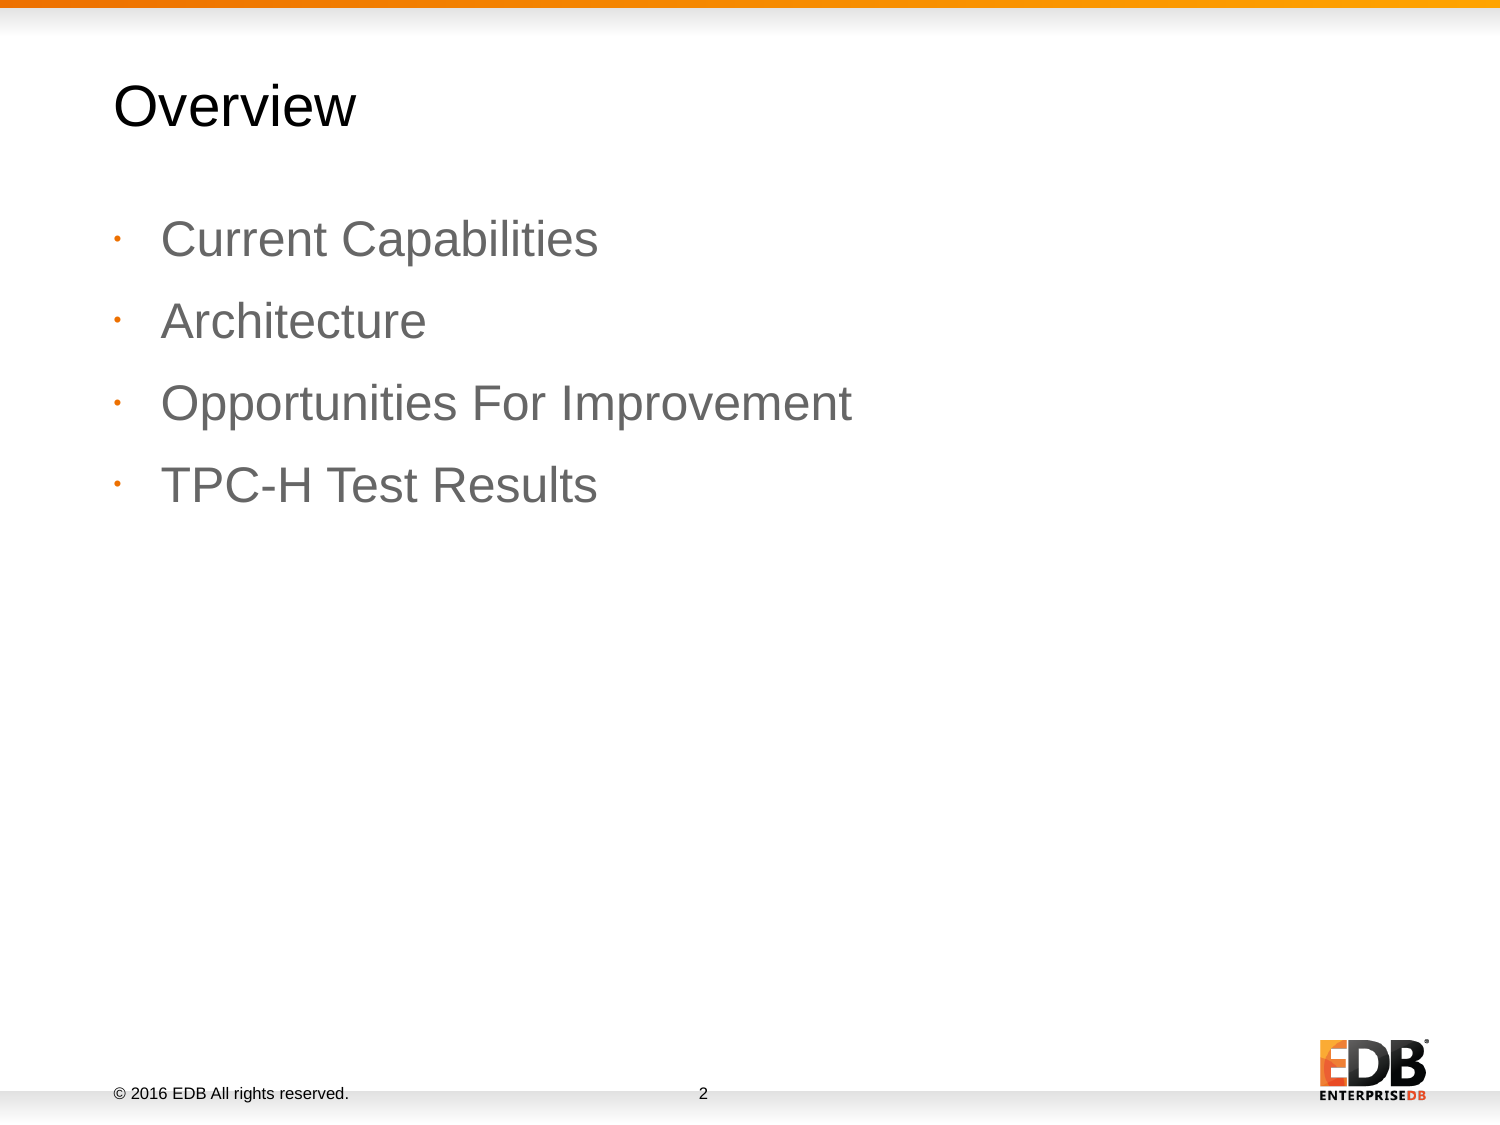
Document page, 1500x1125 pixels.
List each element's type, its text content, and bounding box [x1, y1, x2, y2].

title Overview [98, 26, 1403, 188]
picture [1318, 1036, 1430, 1101]
list Current Capabilities Architecture Opportunities For Improvement TPC-H Test Results [98, 203, 1403, 925]
